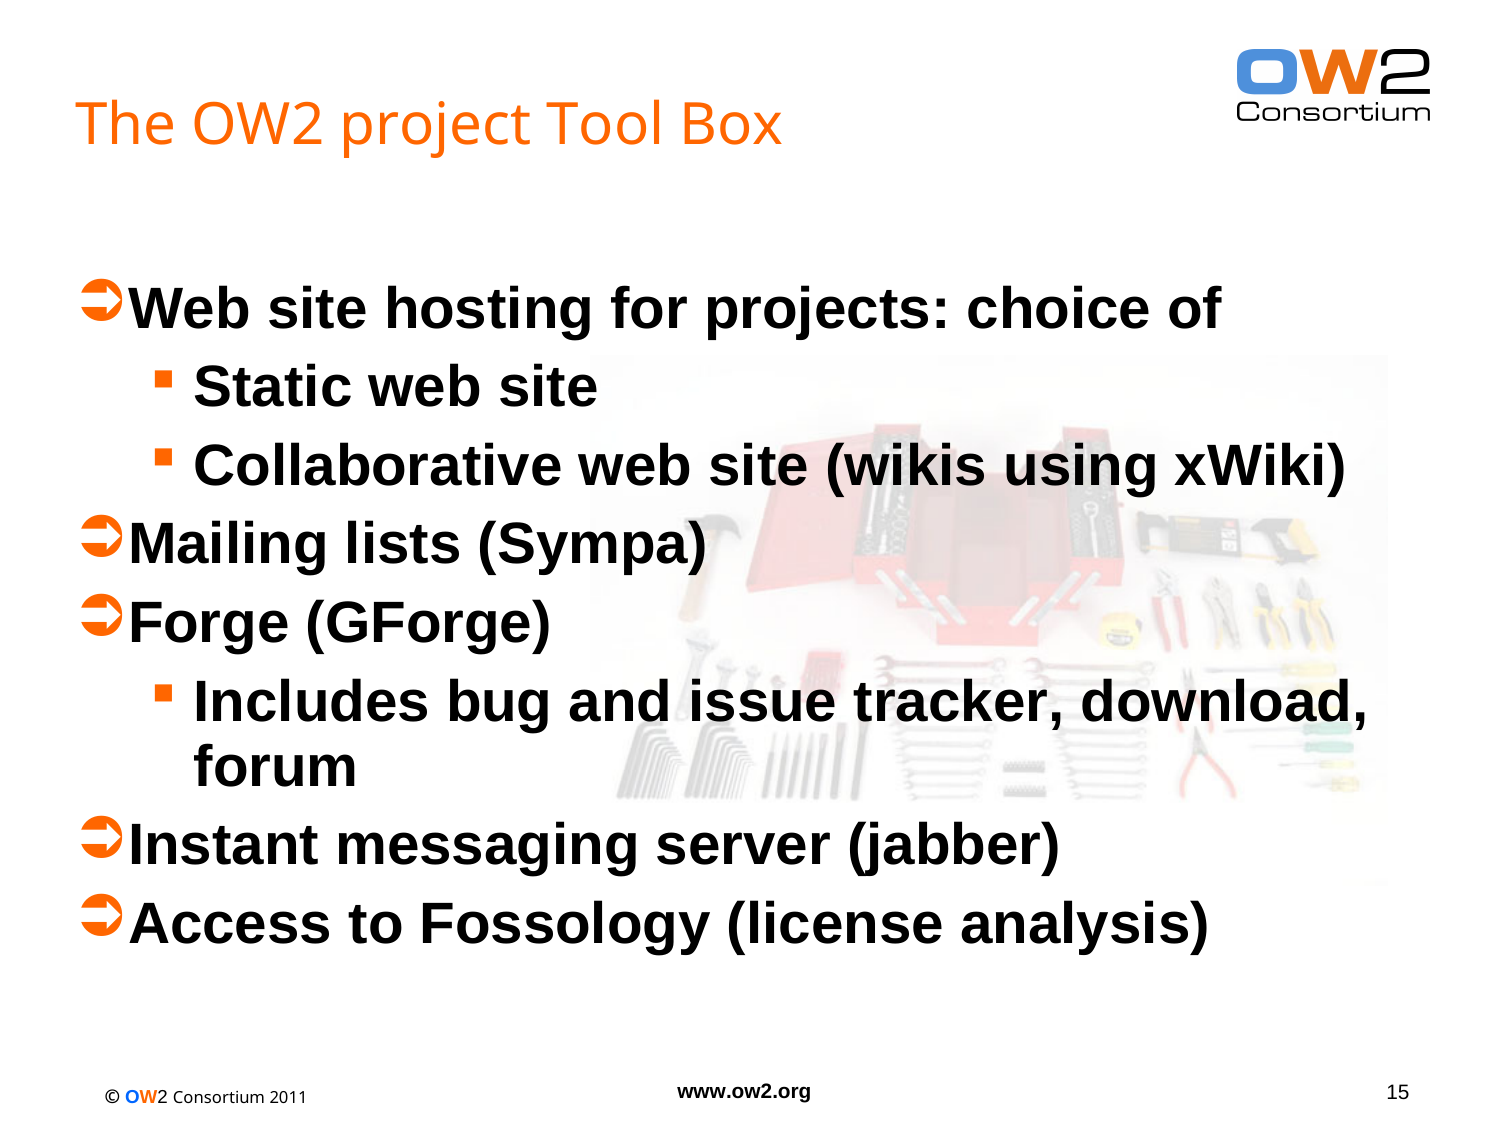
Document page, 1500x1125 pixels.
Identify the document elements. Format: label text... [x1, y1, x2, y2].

title The OW2 project Tool Box [75, 45, 1175, 192]
list Web site hosting for projects: choice of Static web site Collaborative web site (wikis using xWiki) Mailing lists (Sympa) Forge (GForge) Includes bug and issue tracker, download, forum Instant messaging server (jabber) Access to Fossology (license analysis) [75, 262, 1425, 1040]
